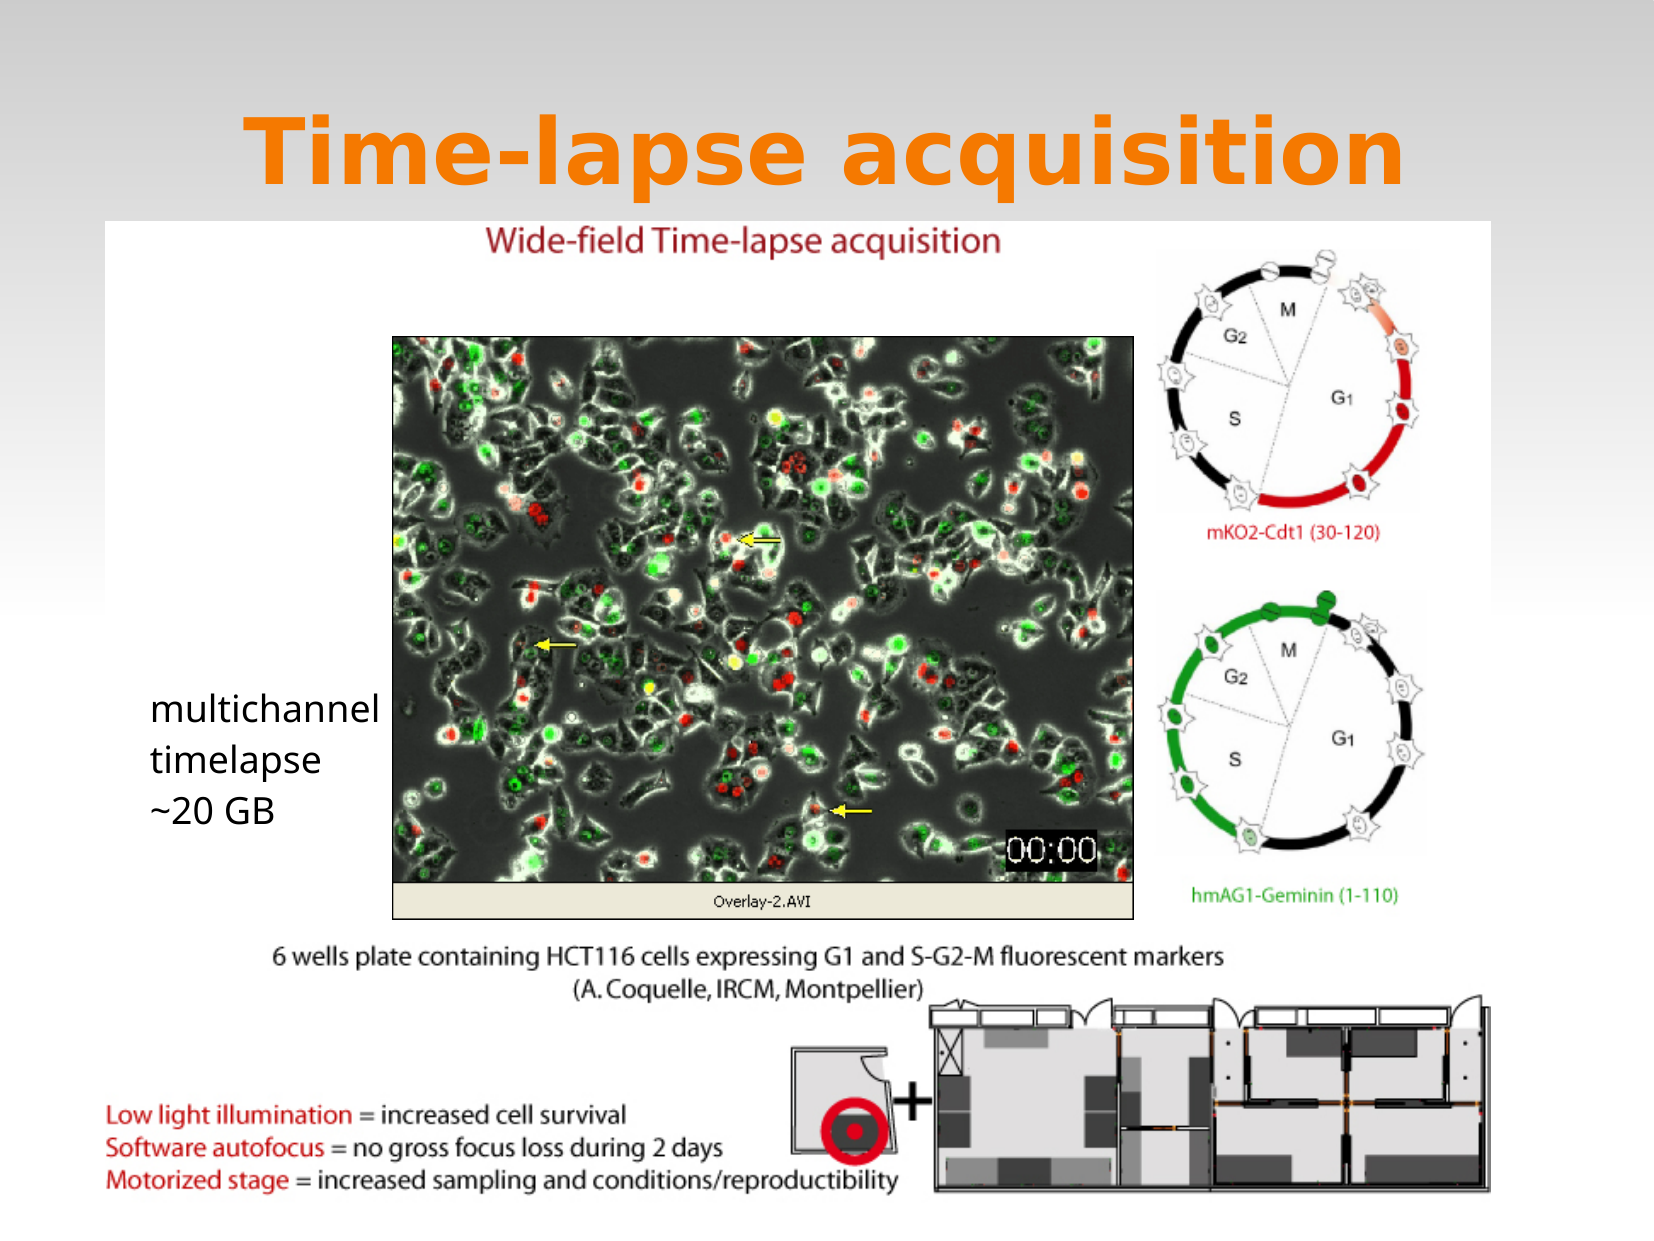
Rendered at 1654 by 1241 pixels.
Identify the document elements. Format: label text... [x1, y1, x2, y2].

text_box multichannel timelapse ~20 GB [135, 675, 375, 837]
title Time-lapse acquisition [82, 49, 1571, 257]
picture [105, 221, 1491, 1231]
chart [392, 336, 1134, 920]
